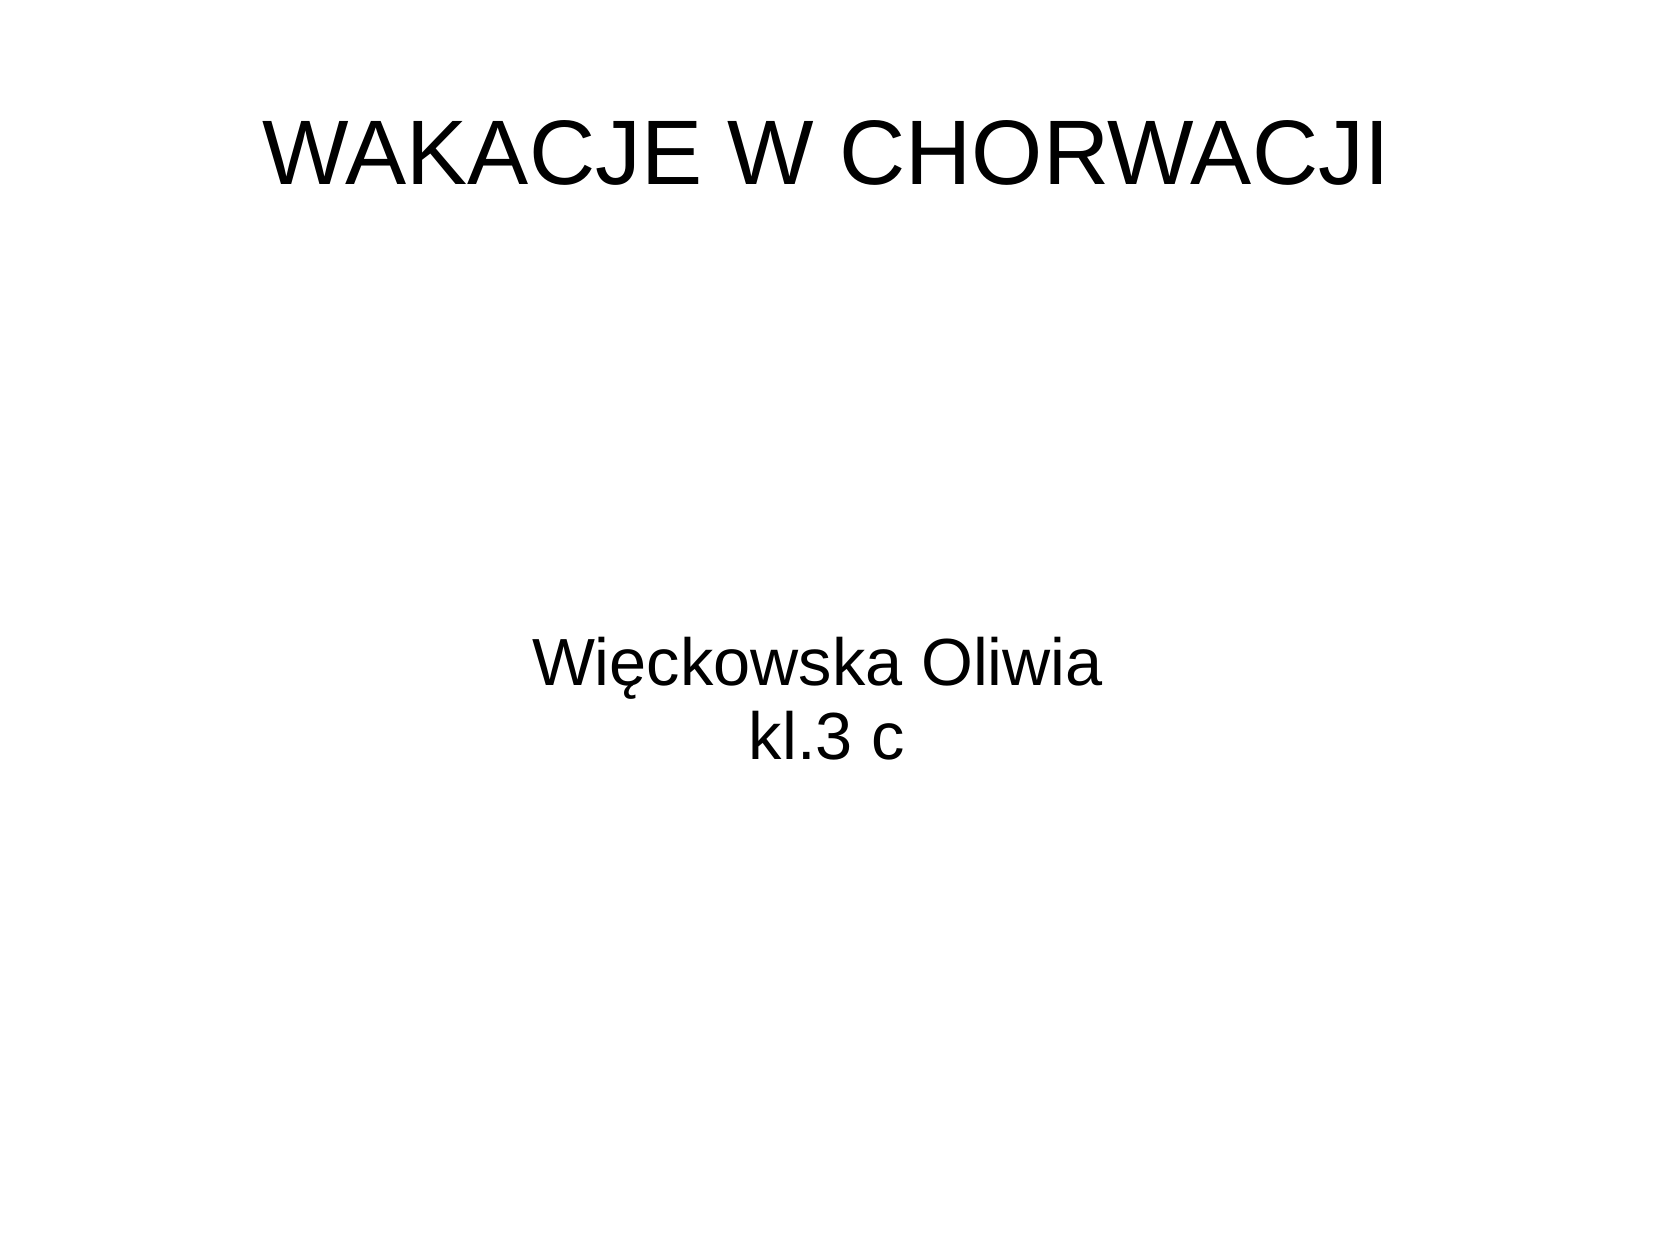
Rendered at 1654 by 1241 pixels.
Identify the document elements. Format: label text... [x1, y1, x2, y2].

subtitle Więckowska Oliwia kl.3 c [82, 290, 1571, 1109]
title WAKACJE W CHORWACJI [82, 49, 1571, 257]
